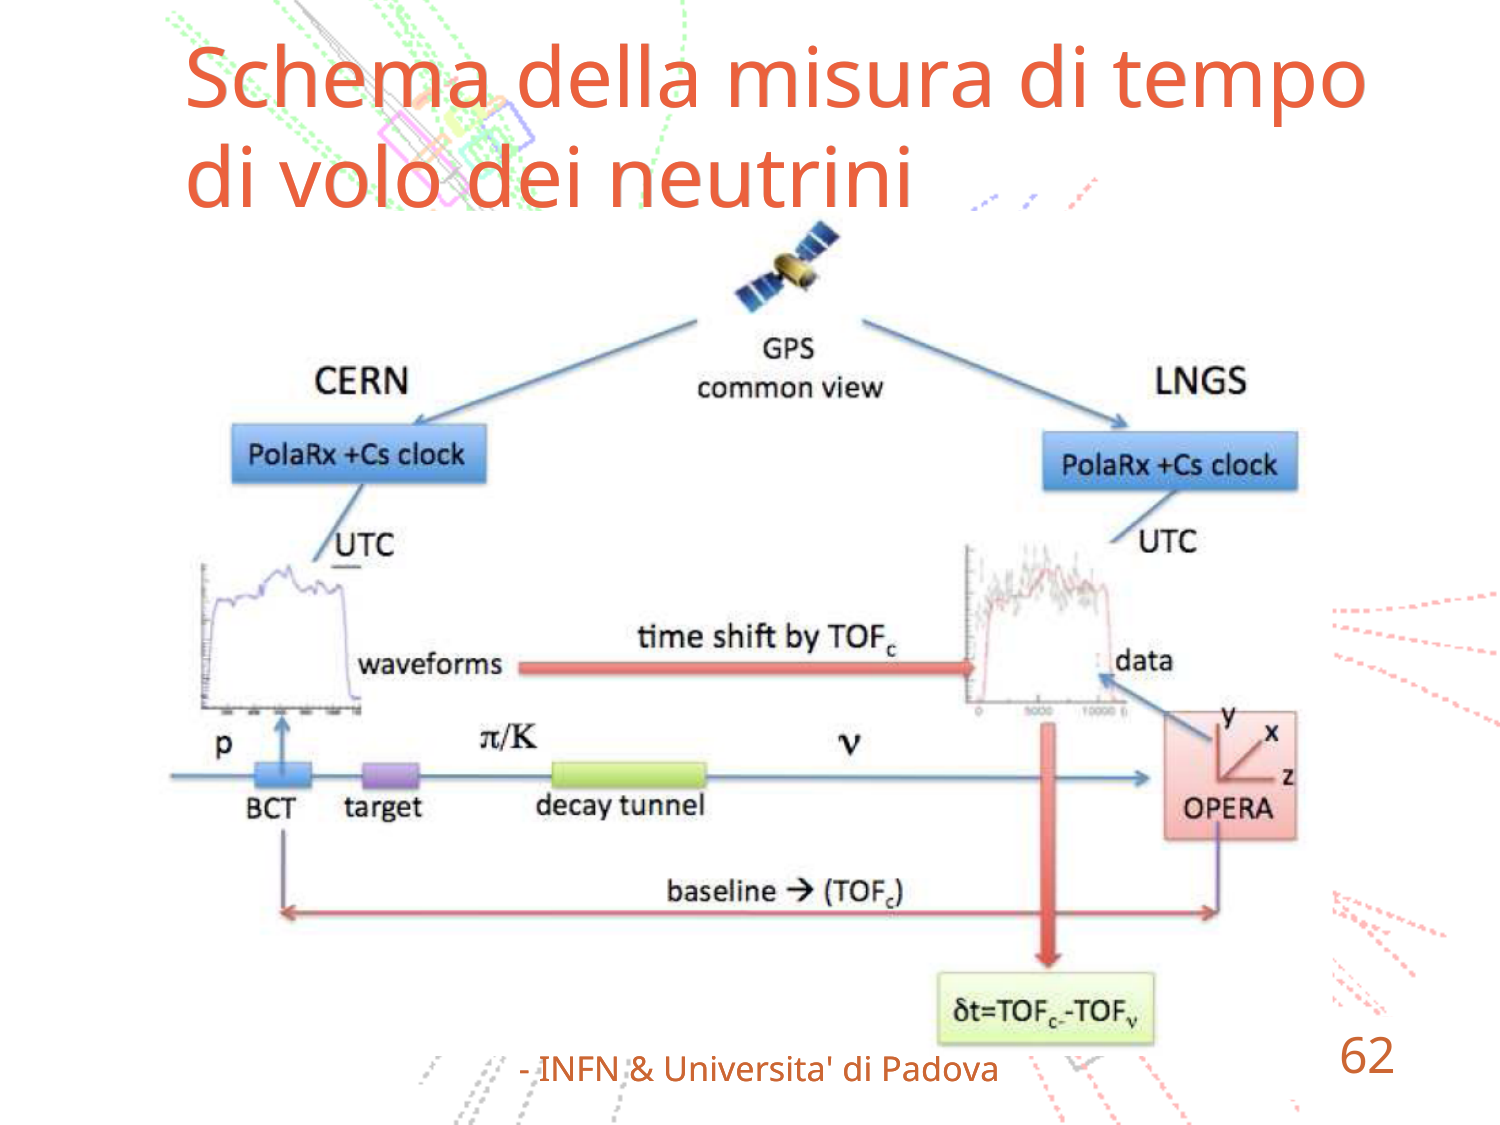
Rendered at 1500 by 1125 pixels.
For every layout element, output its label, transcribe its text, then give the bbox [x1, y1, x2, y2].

picture [0, 0, 1500, 1125]
text_box Schema della misura di tempo di volo dei neutrini [170, 16, 1395, 232]
